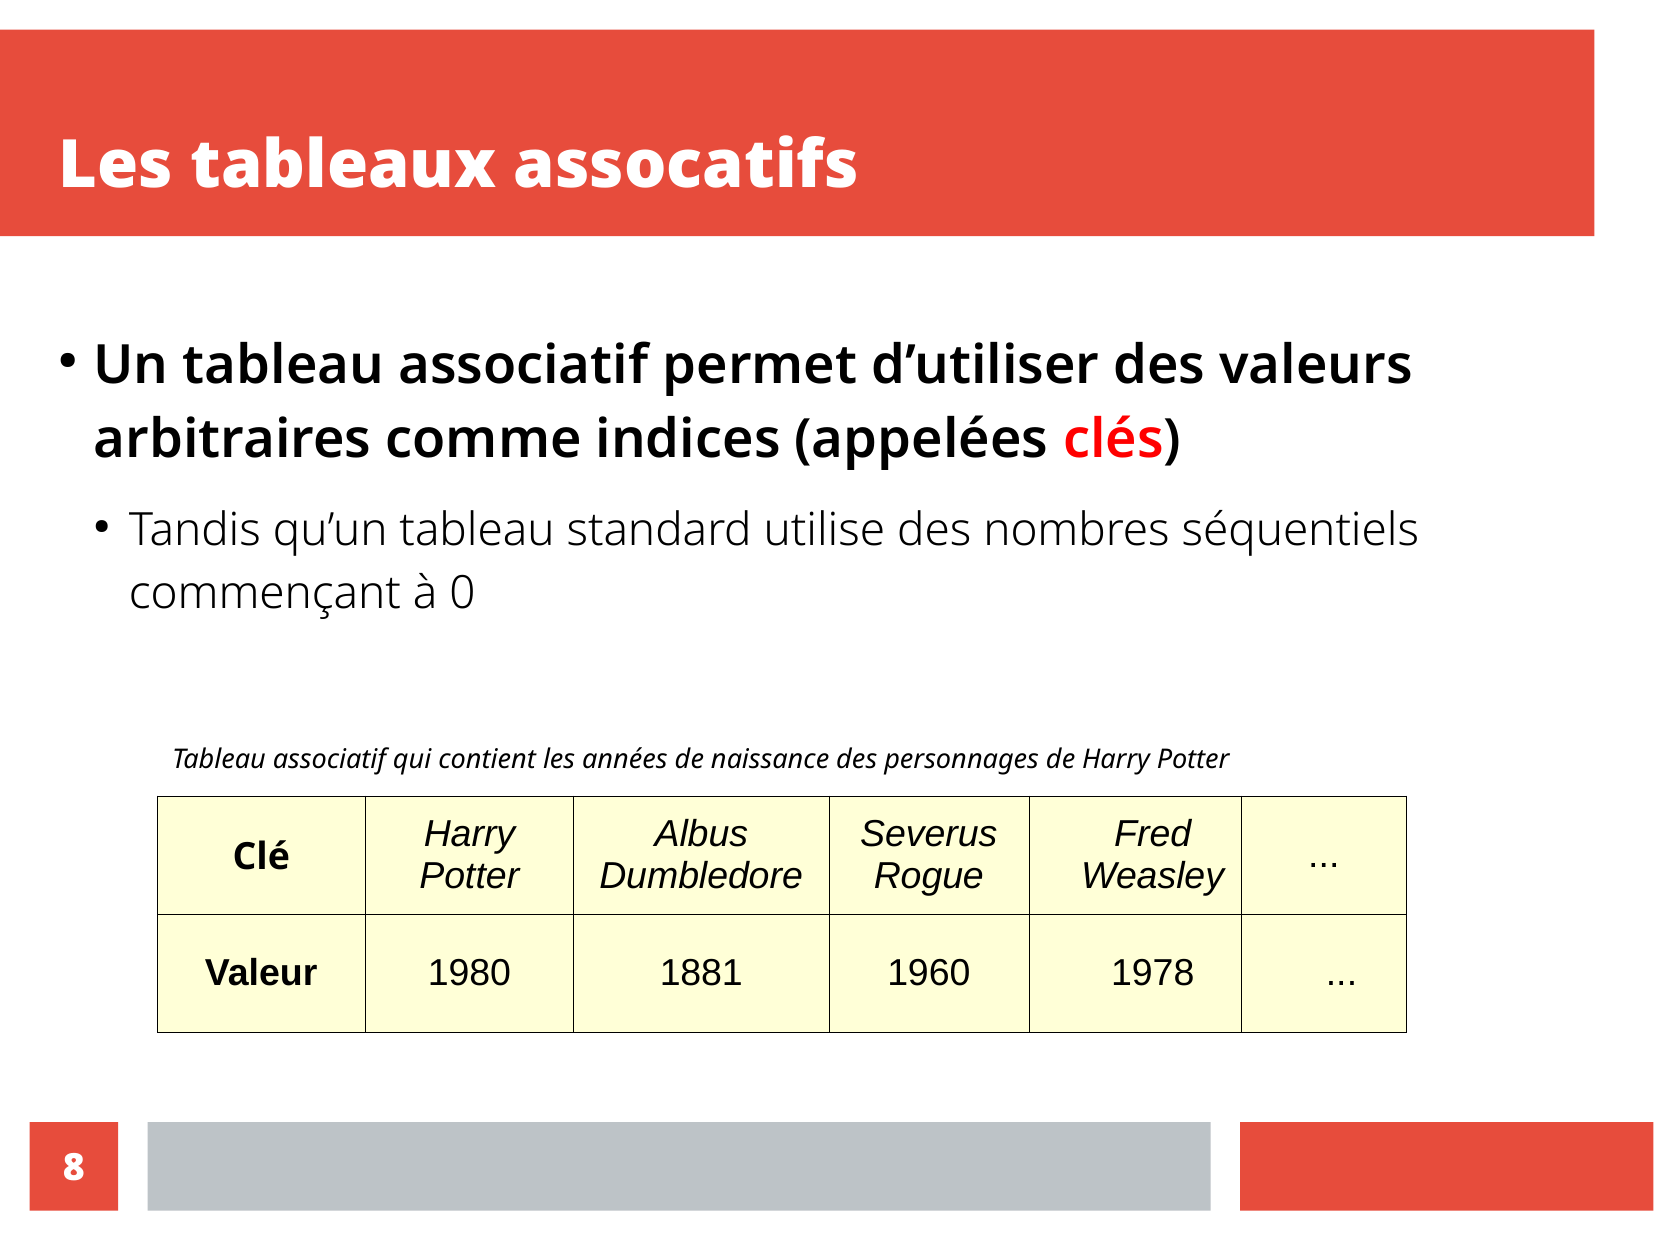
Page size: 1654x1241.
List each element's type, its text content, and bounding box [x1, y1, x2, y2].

table_cell Valeur [158, 915, 365, 1032]
title Les tableaux assocatifs [59, 59, 1595, 207]
table_cell 1960 [830, 915, 1029, 1032]
table_cell ... [1242, 915, 1406, 1032]
table_header Severus Rogue [830, 835, 1029, 914]
table_header Harry Potter [366, 835, 573, 914]
table_header Clé [158, 835, 365, 914]
table_cell 1881 [574, 915, 829, 1032]
table_header Albus Dumbledore [574, 835, 829, 914]
text_box Tableau associatif qui contient les années de naissance des personnages de Harry Potter [157, 732, 1406, 835]
table_header Fred Weasley [1030, 835, 1241, 914]
list Un tableau associatif permet d’utiliser des valeurs arbitraires comme indices (appelées clés) Tandis qu’un tableau standard utilise des nombres séquentiels commençant à 0 [58, 325, 1564, 709]
table_header ... [1242, 835, 1406, 914]
table_cell 1980 [366, 915, 573, 1032]
table_cell 1978 [1030, 915, 1241, 1032]
